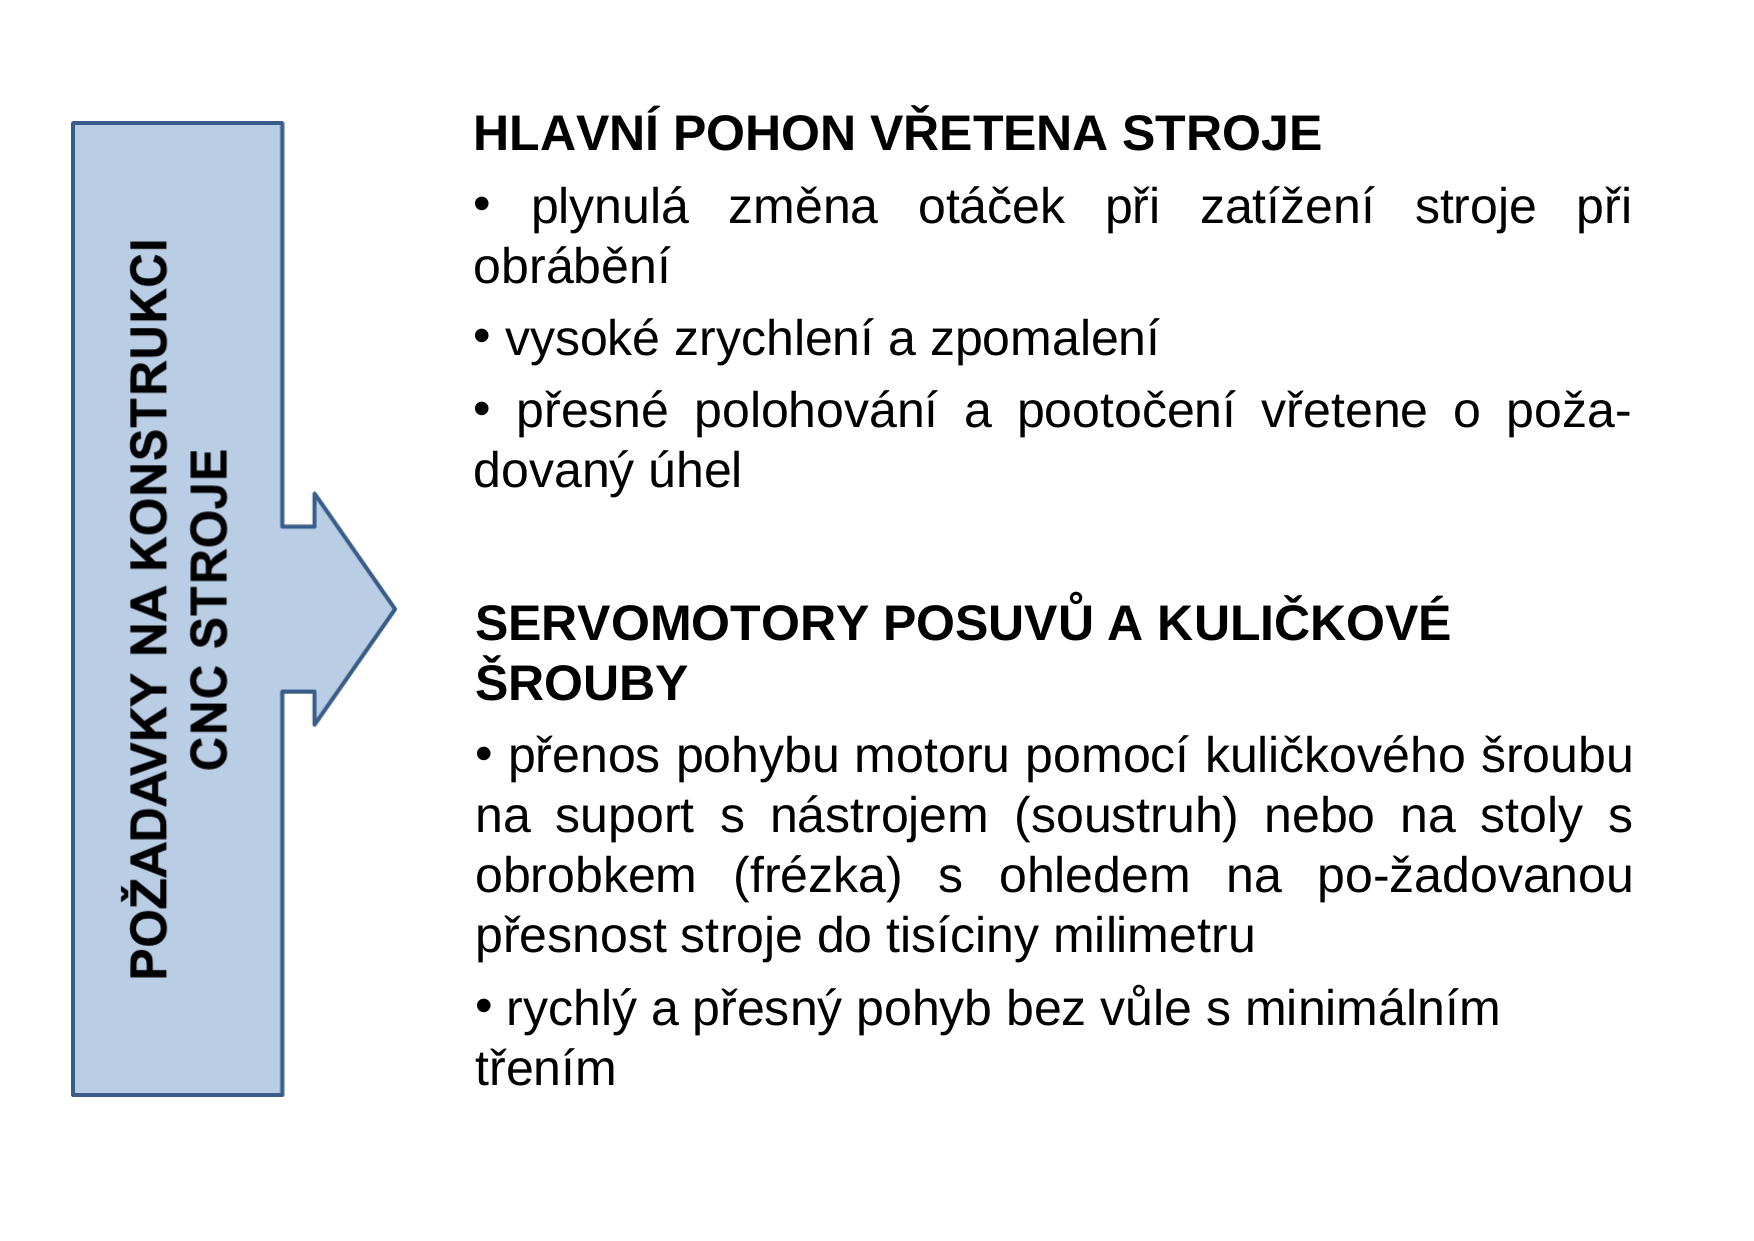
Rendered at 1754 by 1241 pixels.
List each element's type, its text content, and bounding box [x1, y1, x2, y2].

picture [71, 121, 397, 1097]
text_box HLAVNÍ POHON VŘETENA STROJE plynulá změna otáček při zatížení stroje při obrábění vysoké zrychlení a zpomalení přesné polohování a pootočení vřetene o poža-dovaný úhel [461, 88, 1633, 521]
text_box SERVOMOTORY POSUVŮ A KULIČKOVÉ ŠROUBY přenos pohybu motoru pomocí kuličkového šroubu na suport s nástrojem (soustruh) nebo na stoly s obrobkem (frézka) s ohledem na po-žadovanou přesnost stroje do tisíciny milimetru rychlý a přesný pohyb bez vůle s minimálním třením [463, 578, 1635, 1129]
